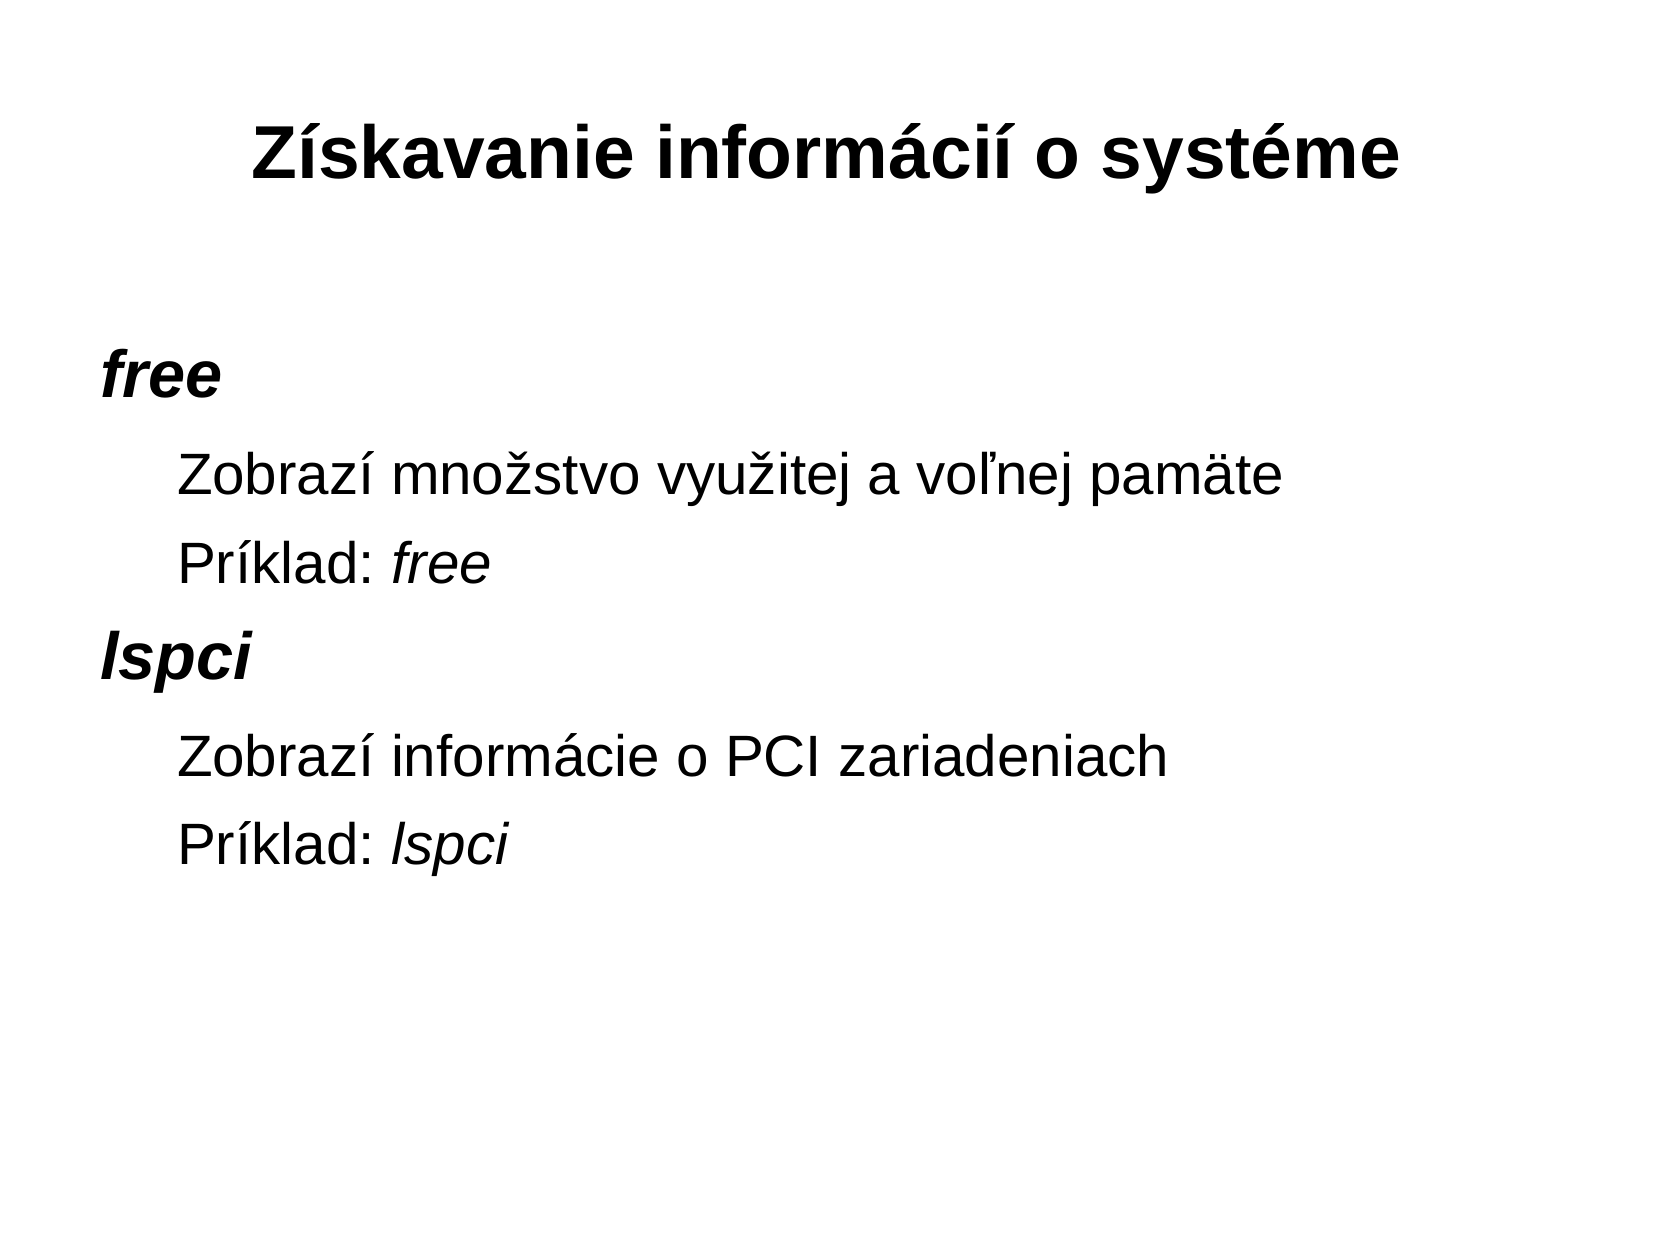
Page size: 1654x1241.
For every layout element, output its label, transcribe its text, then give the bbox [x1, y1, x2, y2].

list free Zobrazí množstvo využitej a voľnej pamäte Príklad: free lspci Zobrazí informácie o PCI zariadeniach Príklad: lspci [82, 337, 1571, 1022]
title Získavanie informácií o systéme [82, 49, 1571, 257]
